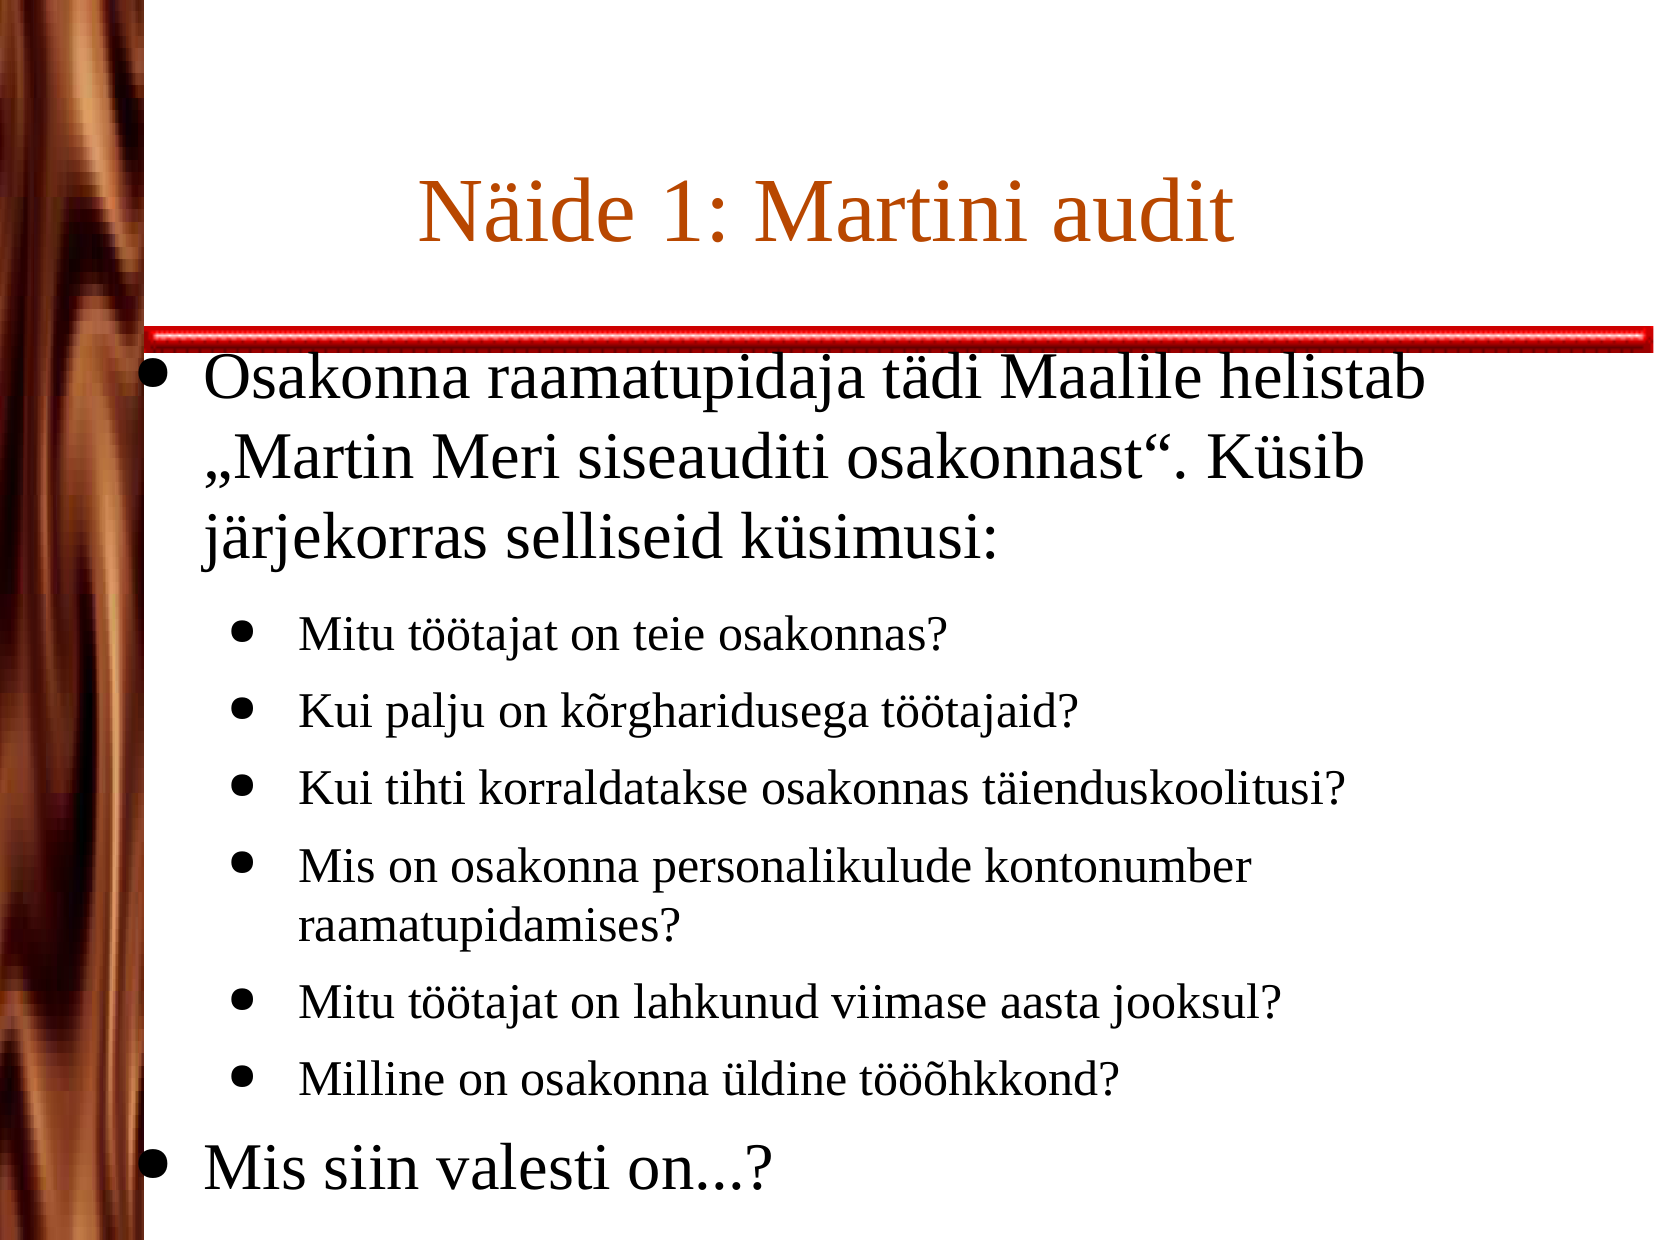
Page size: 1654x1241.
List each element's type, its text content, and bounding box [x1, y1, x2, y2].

picture [0, 0, 1654, 1240]
list Osakonna raamatupidaja tädi Maalile helistab „Martin Meri siseauditi osakonnast“. Küsib järjekorras selliseid küsimusi: Mitu töötajat on teie osakonnas? Kui palju on kõrgharidusega töötajaid? Kui tihti korraldatakse osakonnas täienduskoolitusi? Mis on osakonna personalikulude kontonumber raamatupidamises? Mitu töötajat on lahkunud viimase aasta jooksul? Milline on osakonna üldine tööõhkkond? Mis siin valesti on...? [121, 332, 1533, 1202]
title Näide 1: Martini audit [121, 100, 1533, 312]
